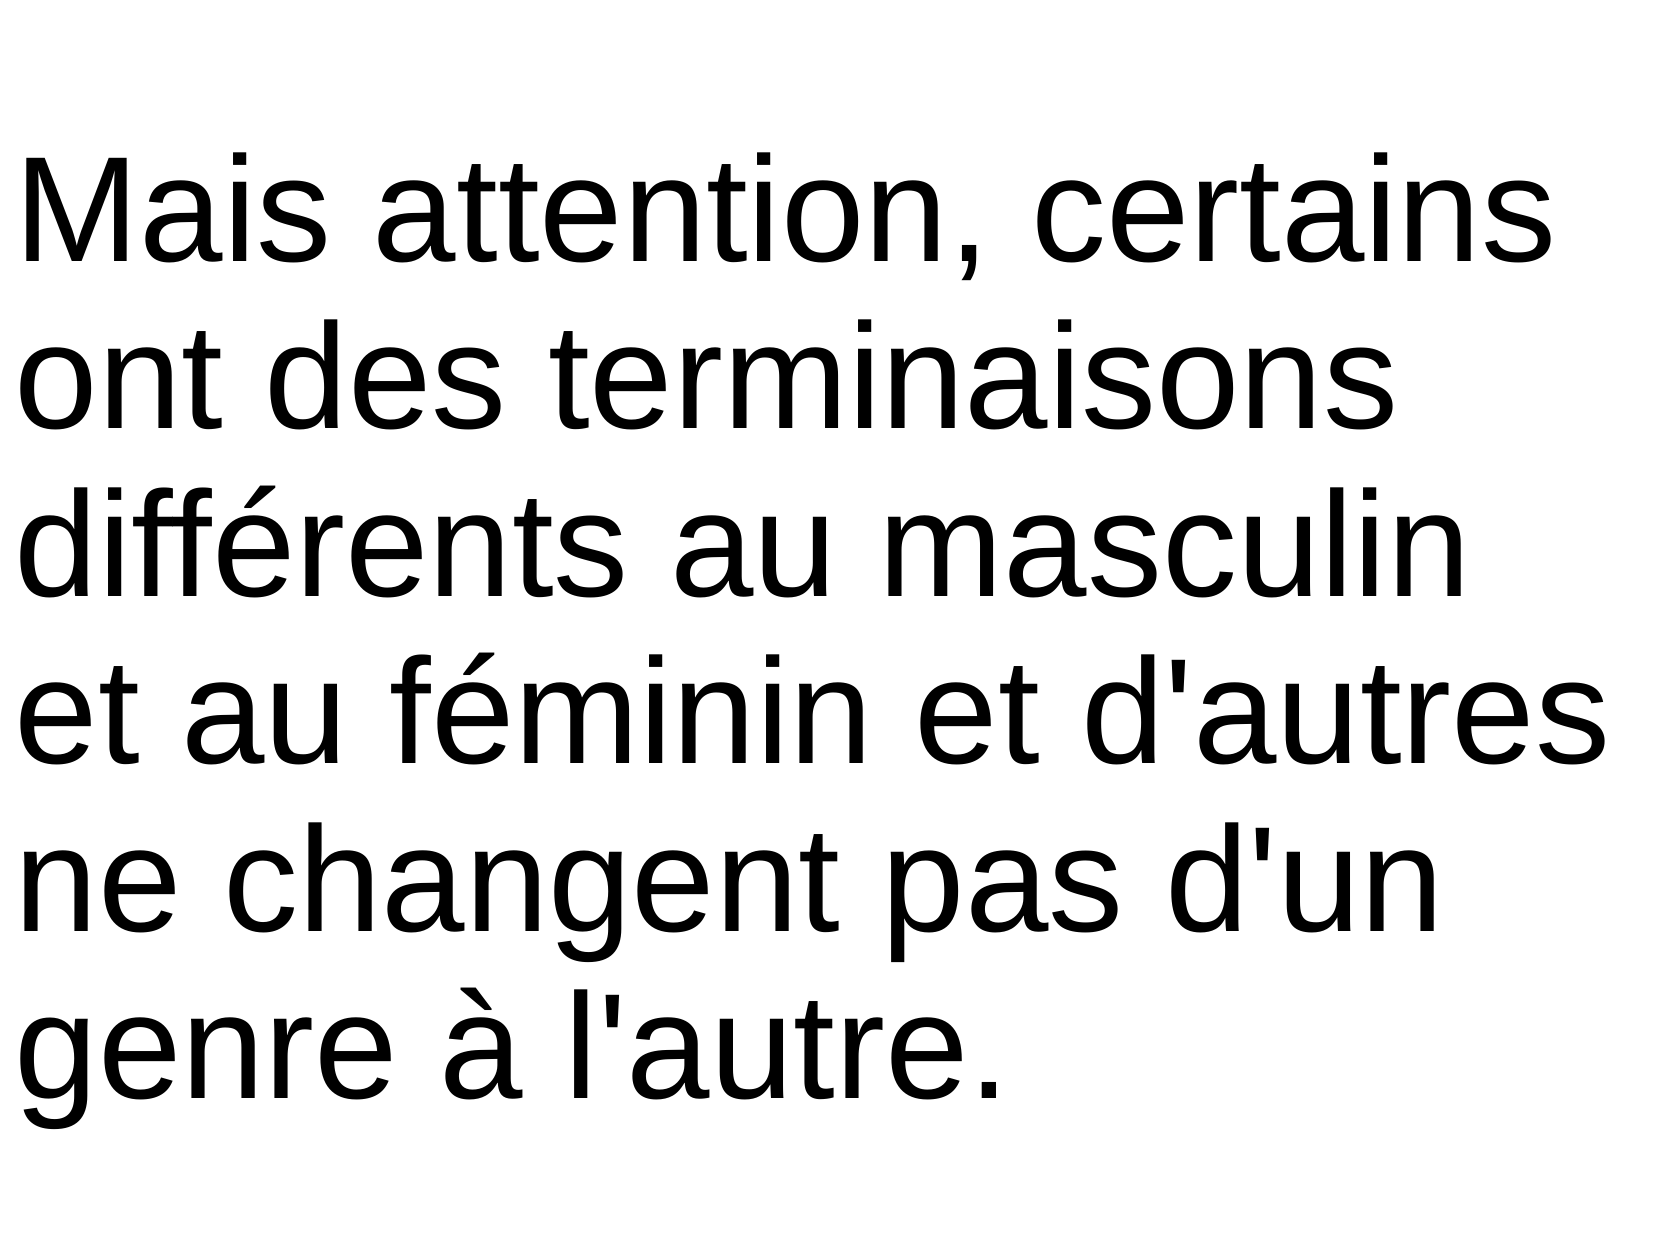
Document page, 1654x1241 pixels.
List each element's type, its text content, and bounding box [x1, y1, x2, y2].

text_box Mais attention, certains ont des terminaisons différents au masculin et au féminin et d'autres ne changent pas d'un genre à l'autre. [0, 118, 1654, 1241]
